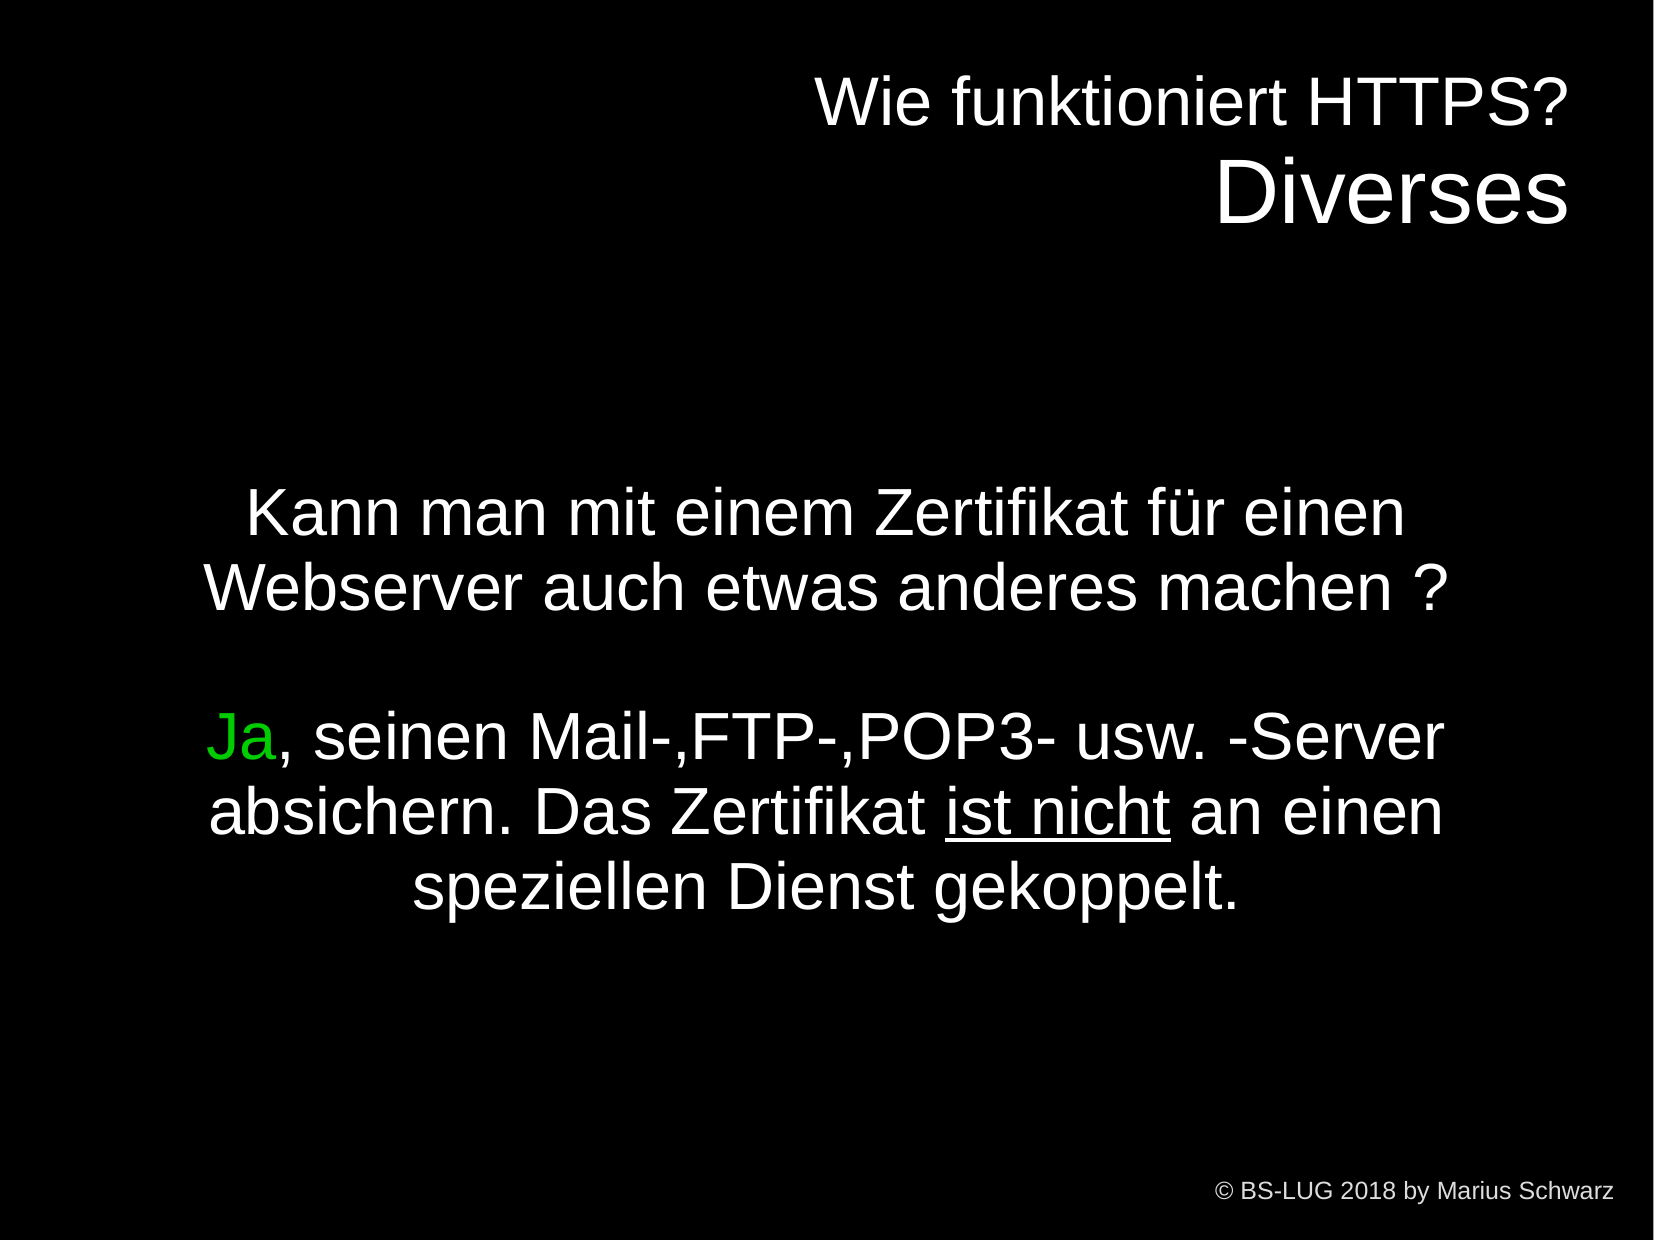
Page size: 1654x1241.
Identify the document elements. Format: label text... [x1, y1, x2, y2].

text_box © BS-LUG 2018 by Marius Schwarz [1133, 1169, 1630, 1213]
title Wie funktioniert HTTPS? Diverses [82, 49, 1571, 257]
subtitle Kann man mit einem Zertifikat für einen Webserver auch etwas anderes machen ? Ja, seinen Mail-,FTP-,POP3- usw. -Server absichern. Das Zertifikat ist nicht an einen speziellen Dienst gekoppelt. [82, 290, 1571, 1109]
